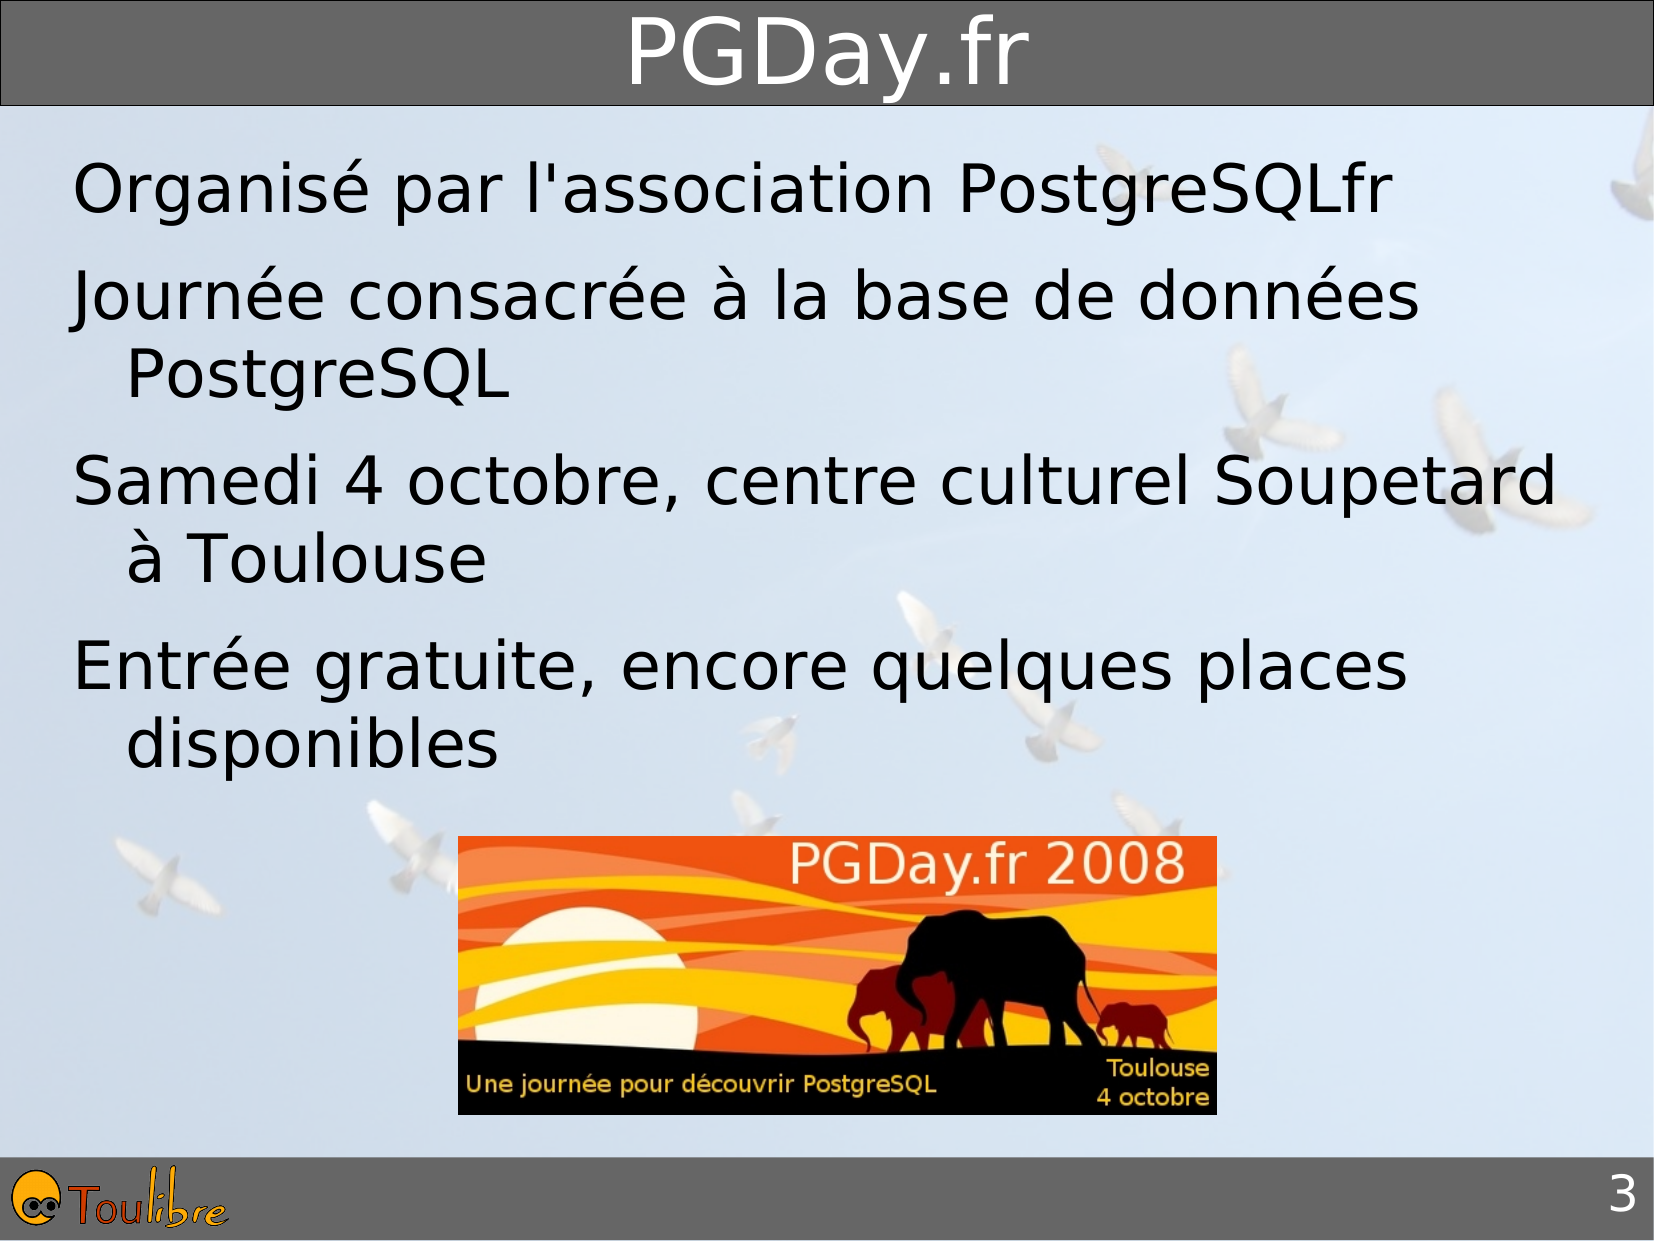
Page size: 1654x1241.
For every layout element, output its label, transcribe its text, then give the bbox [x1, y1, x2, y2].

title PGDay.fr [0, 0, 1654, 107]
picture [11, 1165, 229, 1228]
picture [458, 836, 1217, 1116]
list Organisé par l'association PostgreSQLfr Journée consacrée à la base de données PostgreSQL Samedi 4 octobre, centre culturel Soupetard à Toulouse Entrée gratuite, encore quelques places disponibles [54, 150, 1578, 812]
